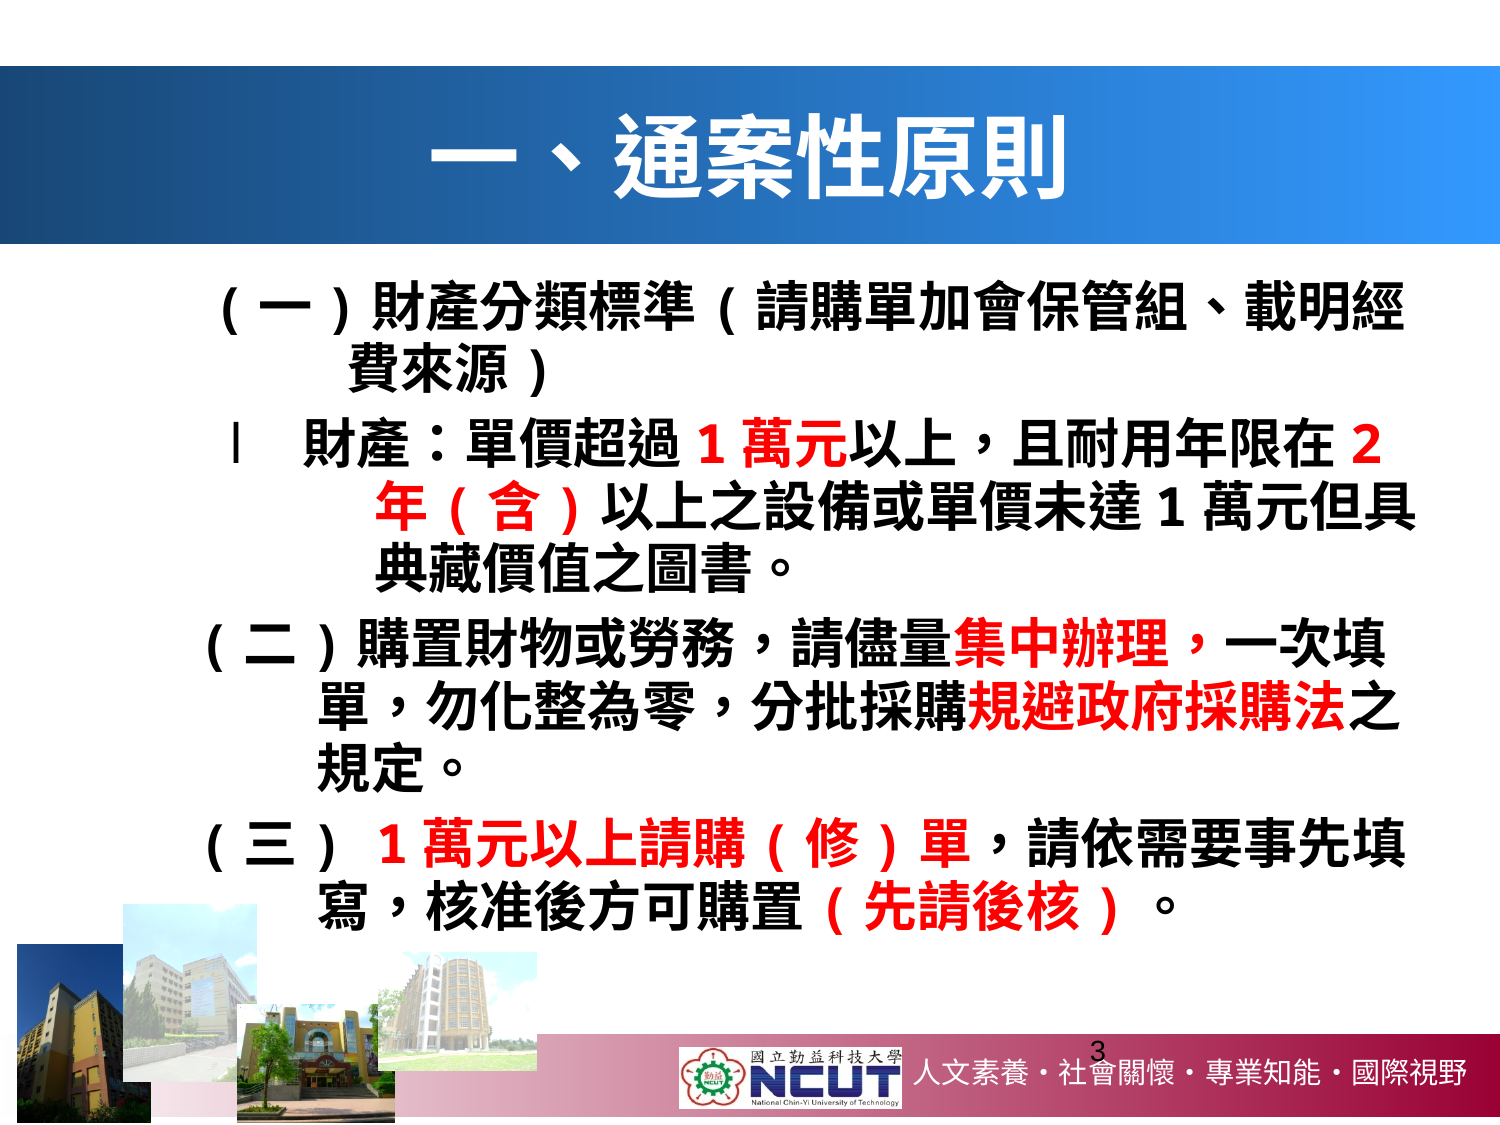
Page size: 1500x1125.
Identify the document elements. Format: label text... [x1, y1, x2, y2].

list (一)財產分類標準(請購單加會保管組、載明經費來源) 財產：單價超過1萬元以上，且耐用年限在2年(含)以上之設備或單價未達1萬元但具典藏價值之圖書。 (二)購置財物或勞務，請儘量集中辦理，一次填單，勿化整為零，分批採購規避政府採購法之規定。 (三) 1萬元以上請購(修)單，請依需要事先填寫，核准後方可購置(先請後核)。 [64, 267, 1436, 977]
text_box [1074, 1024, 1426, 1103]
title 一、通案性原則 [0, 66, 1500, 244]
